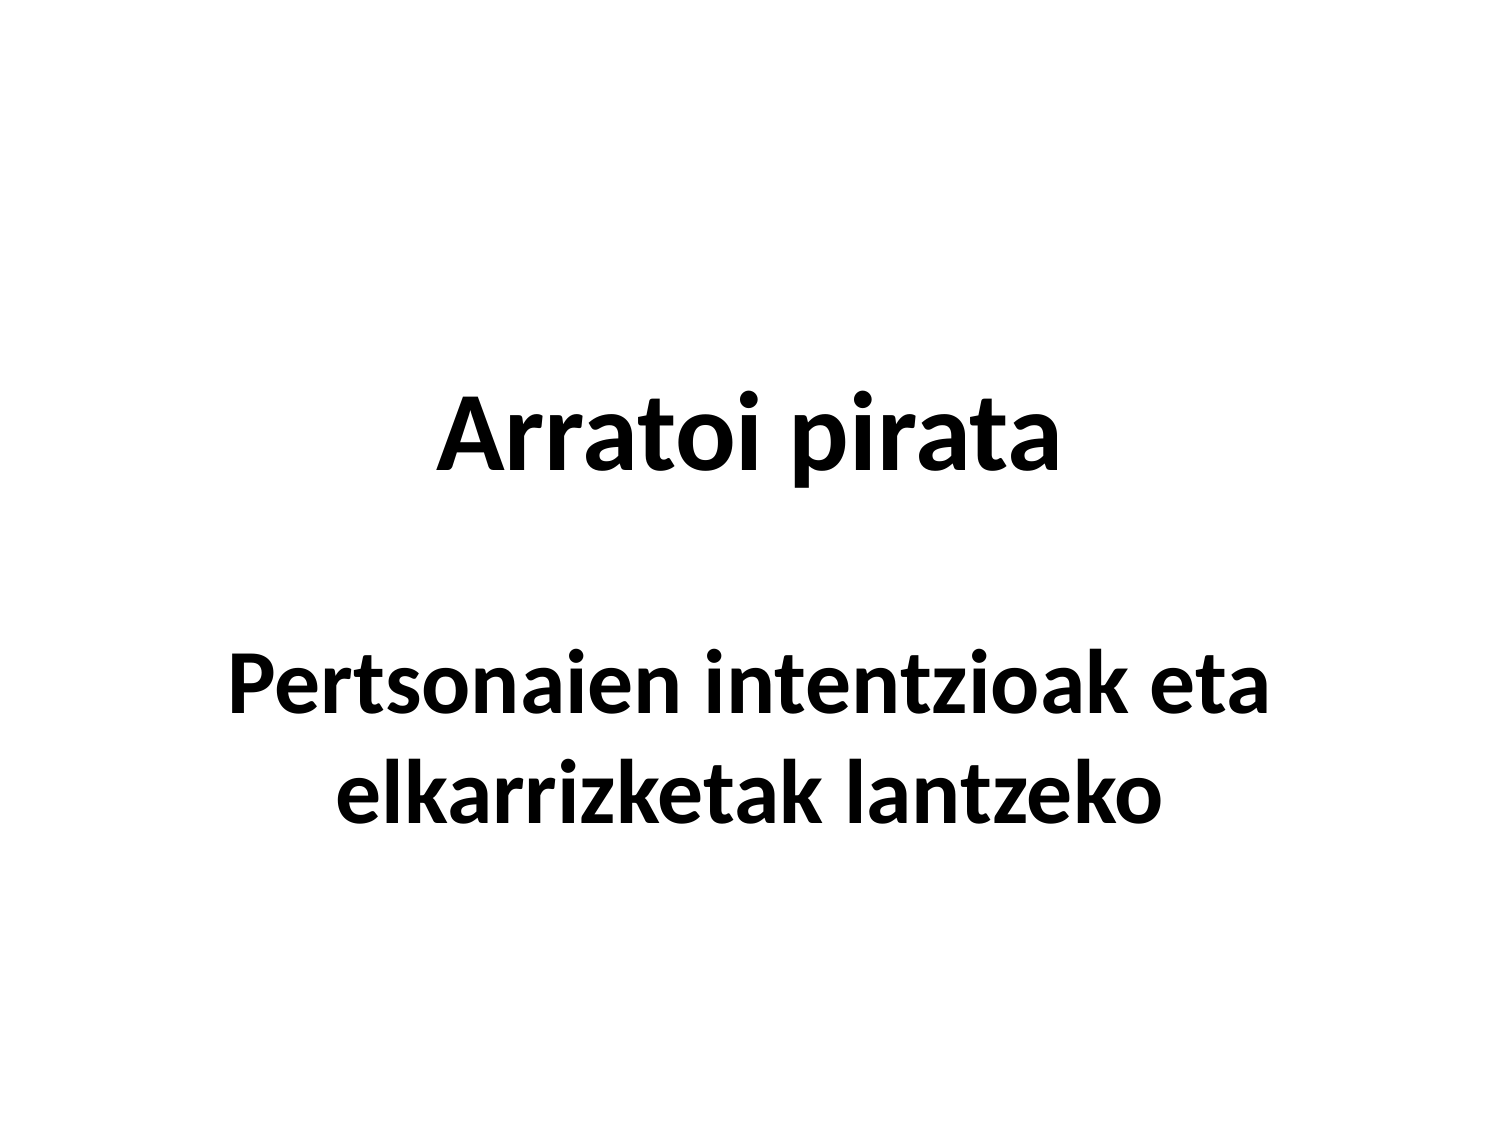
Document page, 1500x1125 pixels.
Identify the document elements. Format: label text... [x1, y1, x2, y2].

subtitle Pertsonaien intentzioak eta elkarrizketak lantzeko [29, 613, 1471, 902]
title Arratoi pirata [112, 349, 1388, 591]
